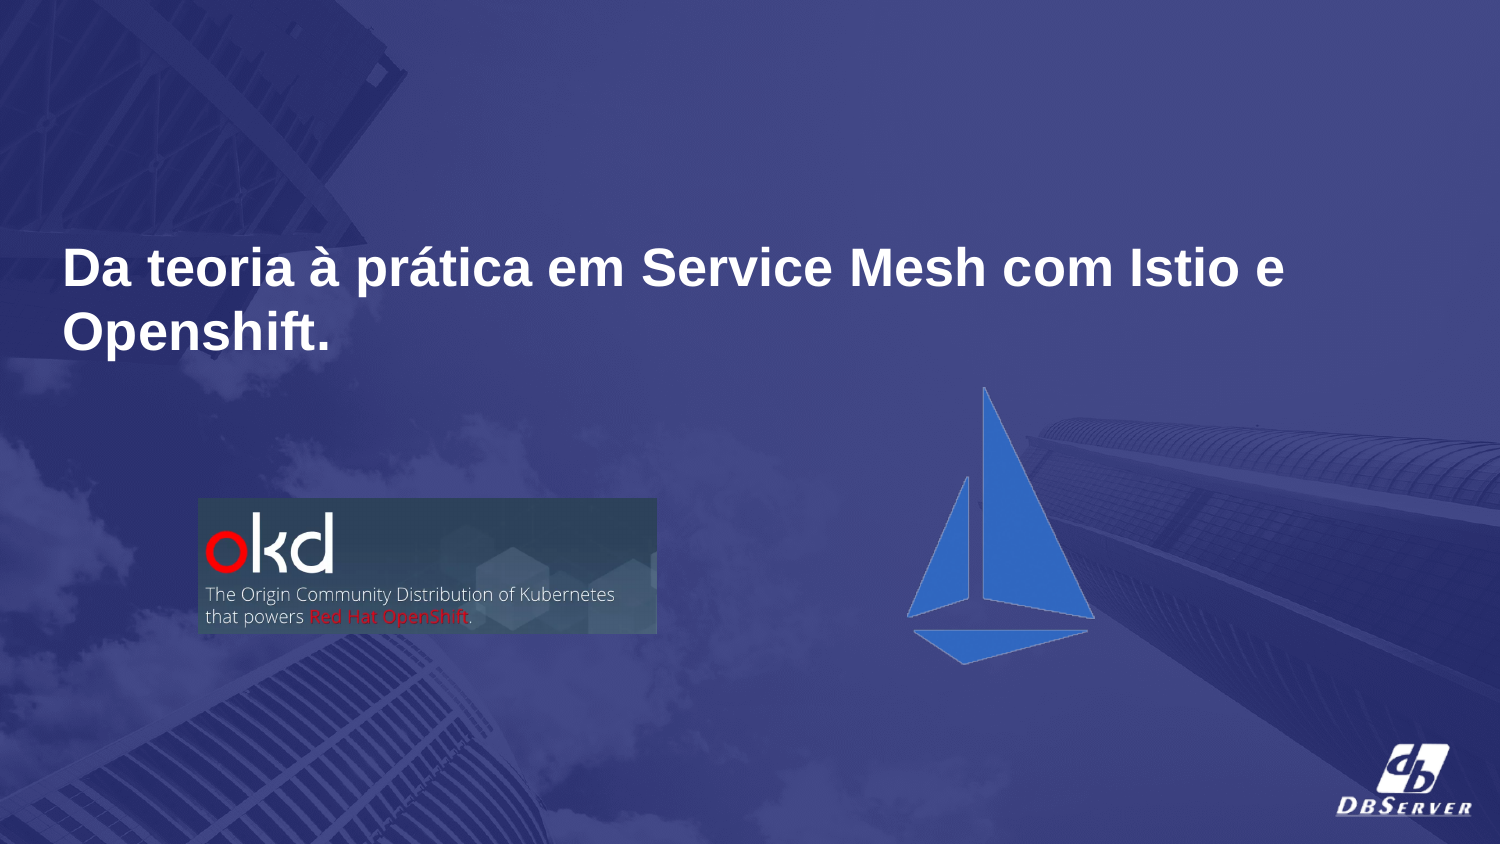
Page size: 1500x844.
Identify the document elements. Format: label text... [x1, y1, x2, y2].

picture [907, 387, 1095, 665]
picture [198, 498, 657, 634]
text_box Da teoria à prática em Service Mesh com Istio e Openshift. [47, 216, 1412, 411]
text_box [0, 0, 1500, 844]
picture [1335, 743, 1472, 817]
